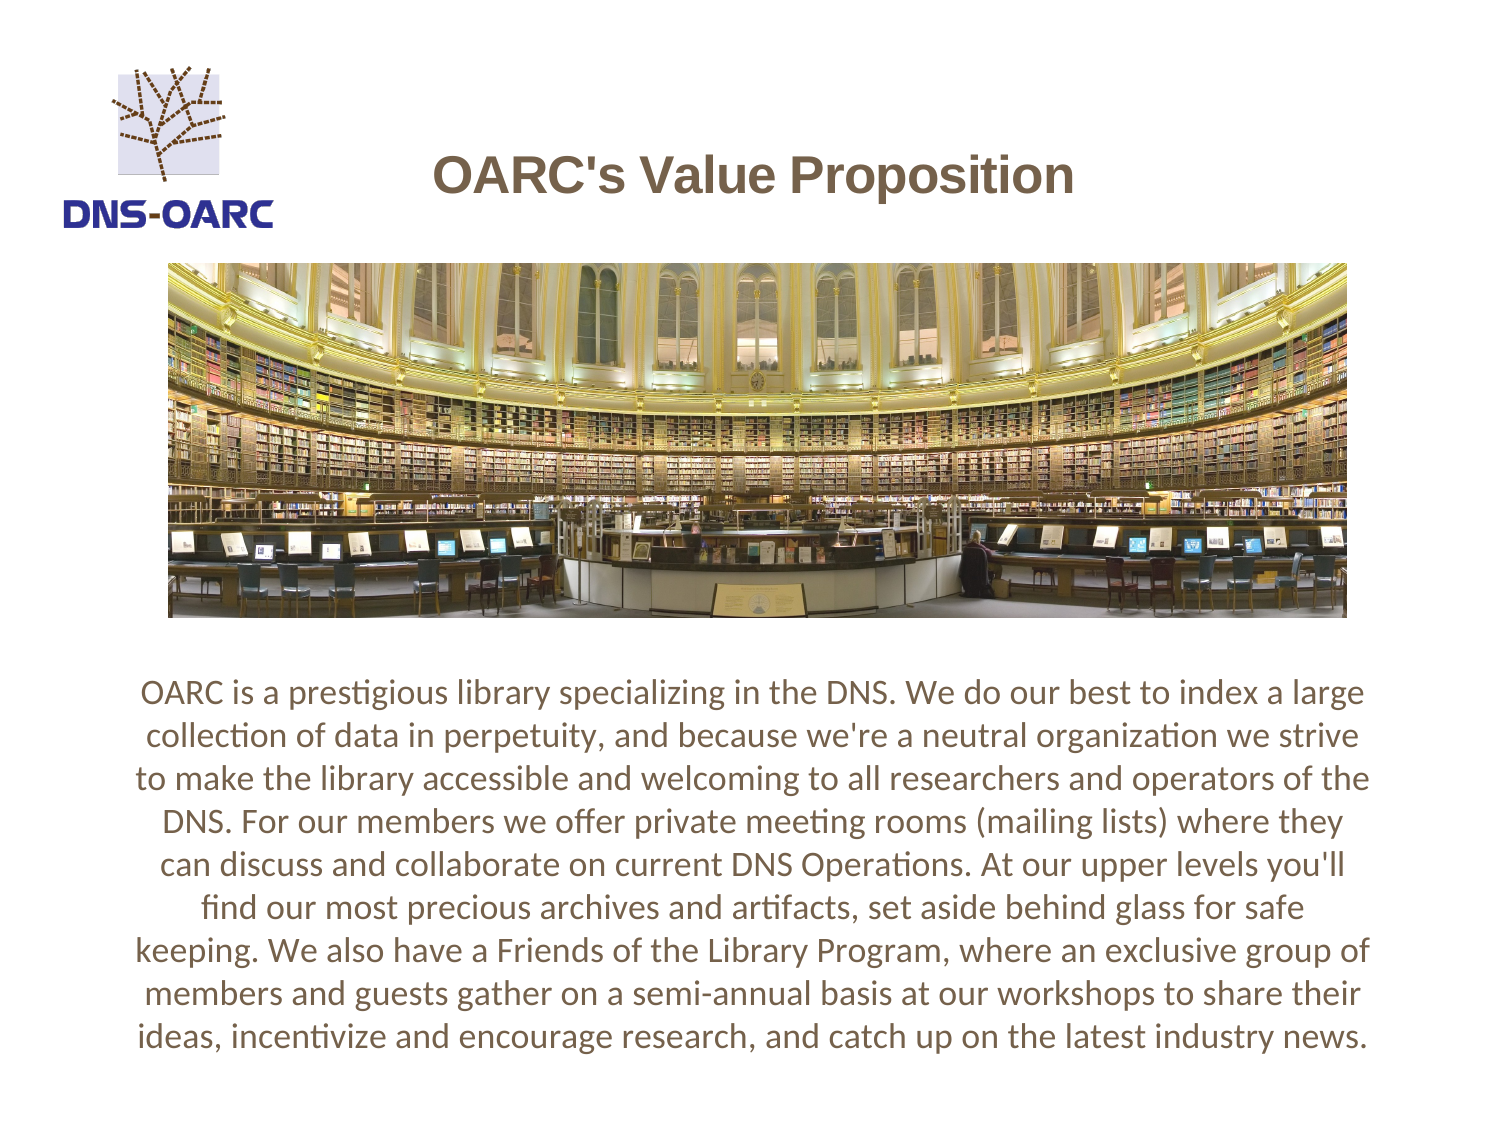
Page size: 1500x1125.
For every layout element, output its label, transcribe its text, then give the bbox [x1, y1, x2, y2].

title OARC's Value Proposition [277, 100, 1373, 220]
picture [168, 263, 1347, 618]
picture [60, 62, 277, 232]
list OARC is a prestigious library specializing in the DNS. We do our best to index a large collection of data in perpetuity, and because we're a neutral organization we strive to make the library accessible and welcoming to all researchers and operators of the DNS. For our members we offer private meeting rooms (mailing lists) where they can discuss and collaborate on current DNS Operations. At our upper levels you'll find our most precious archives and artifacts, set aside behind glass for safe keeping. We also have a Friends of the Library Program, where an exclusive group of members and guests gather on a semi-annual basis at our workshops to share their ideas, incentivize and encourage research, and catch up on the latest industry news. [134, 661, 1373, 1099]
